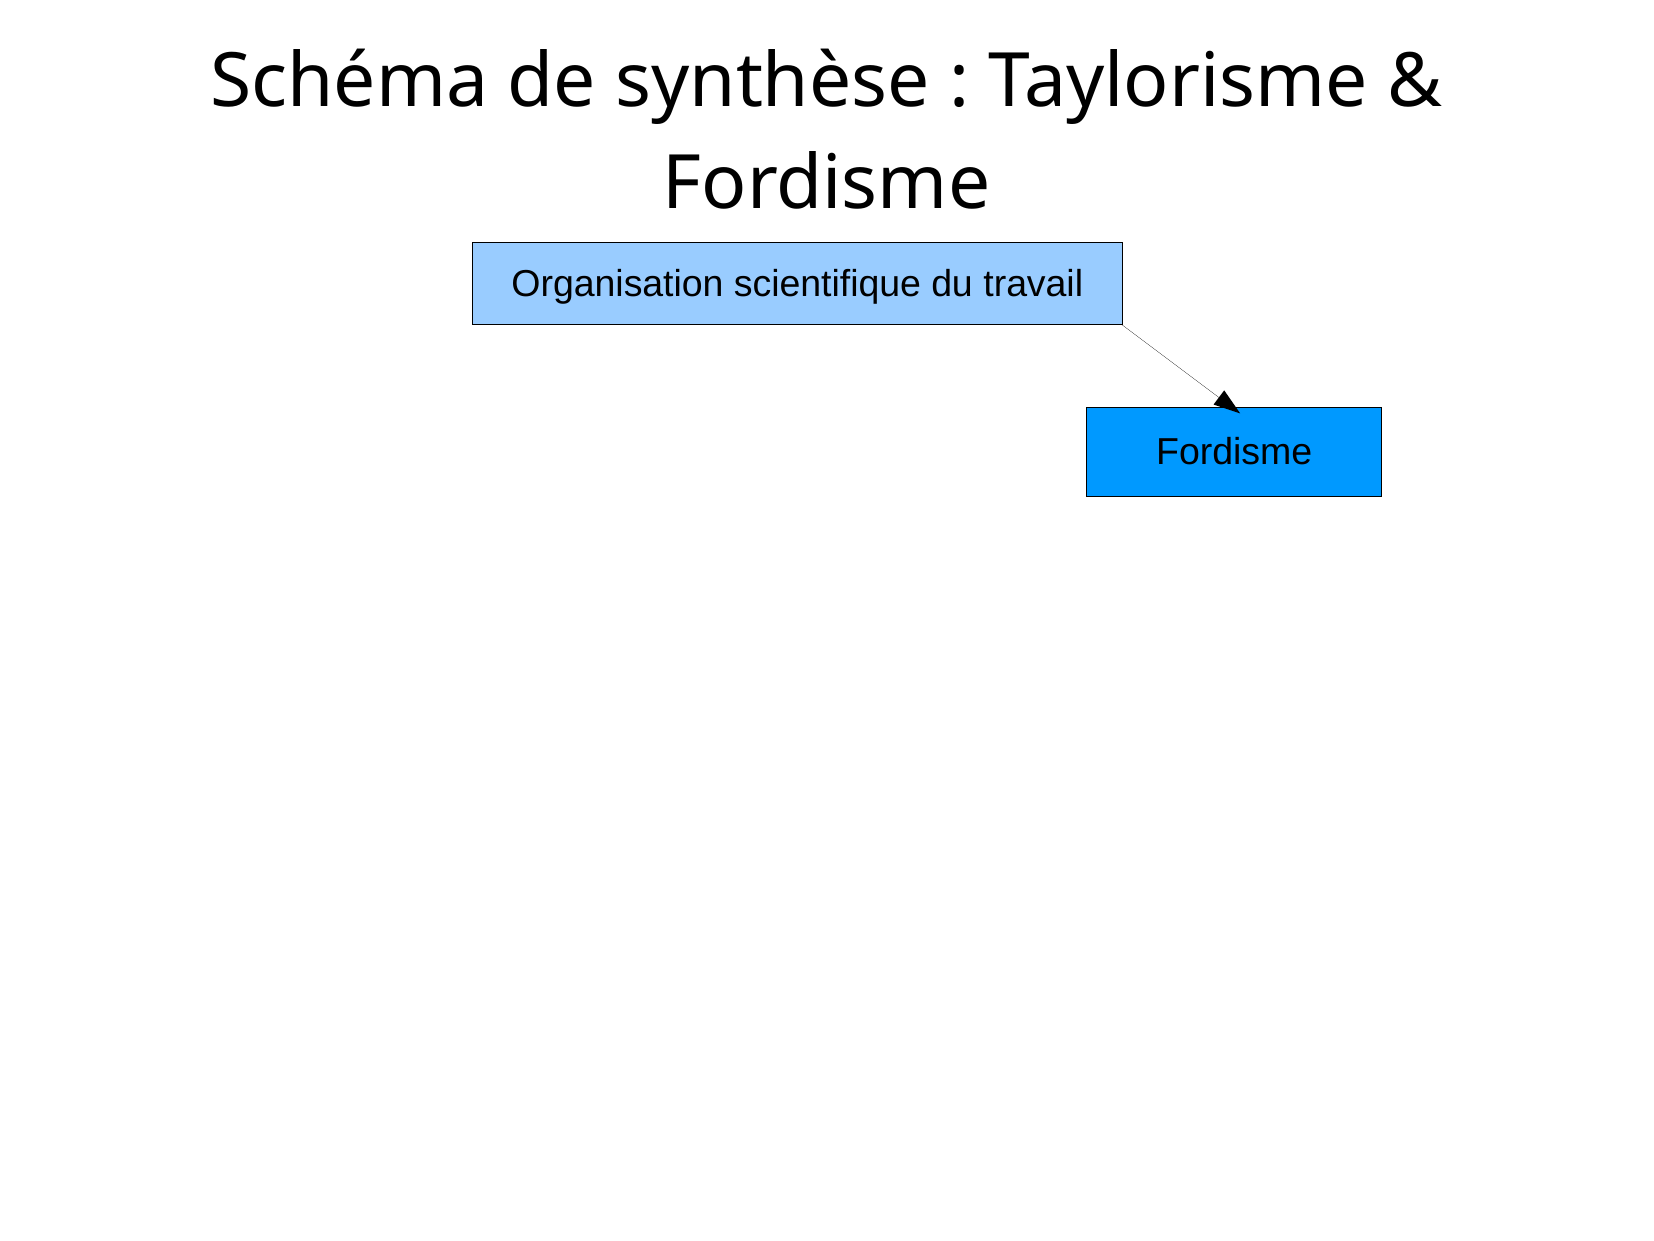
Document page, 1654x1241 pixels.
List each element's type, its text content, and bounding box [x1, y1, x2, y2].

text_box Organisation scientifique du travail [472, 242, 1123, 325]
title Schéma de synthèse : Taylorisme & Fordisme [82, 49, 1571, 207]
text_box Fordisme [1086, 407, 1382, 497]
